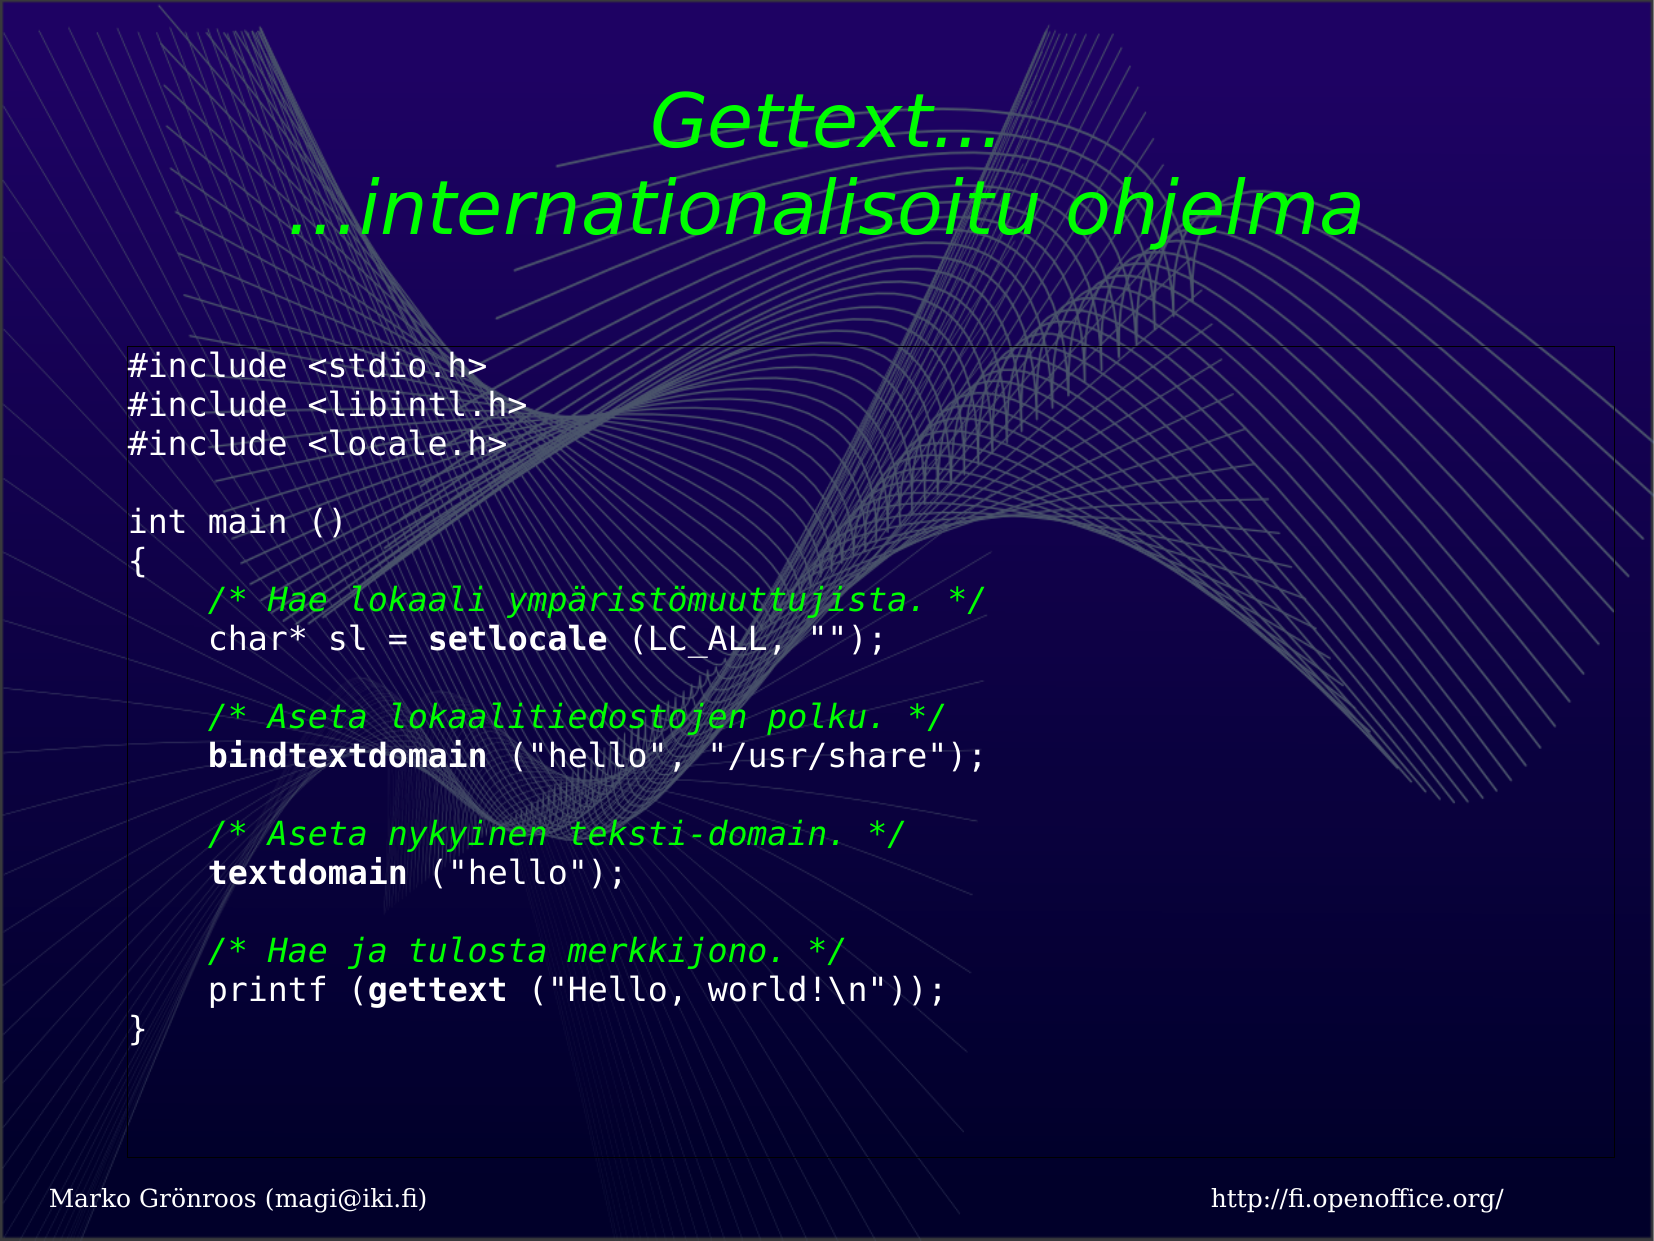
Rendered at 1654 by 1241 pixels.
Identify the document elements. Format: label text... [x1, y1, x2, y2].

picture [0, 0, 1654, 1241]
title Gettext... ...internationalisoitu ohjelma [121, 61, 1534, 269]
text_box #include <stdio.h> #include <libintl.h> #include <locale.h> int main () { /* Hae lokaali ympäristömuuttujista. */ char* sl = setlocale (LC_ALL, ""); /* Aseta lokaalitiedostojen polku. */ bindtextdomain ("hello", "/usr/share"); /* Aseta nykyinen teksti-domain. */ textdomain ("hello"); /* Hae ja tulosta merkkijono. */ printf (gettext ("Hello, world!\n")); } [127, 346, 1615, 1158]
